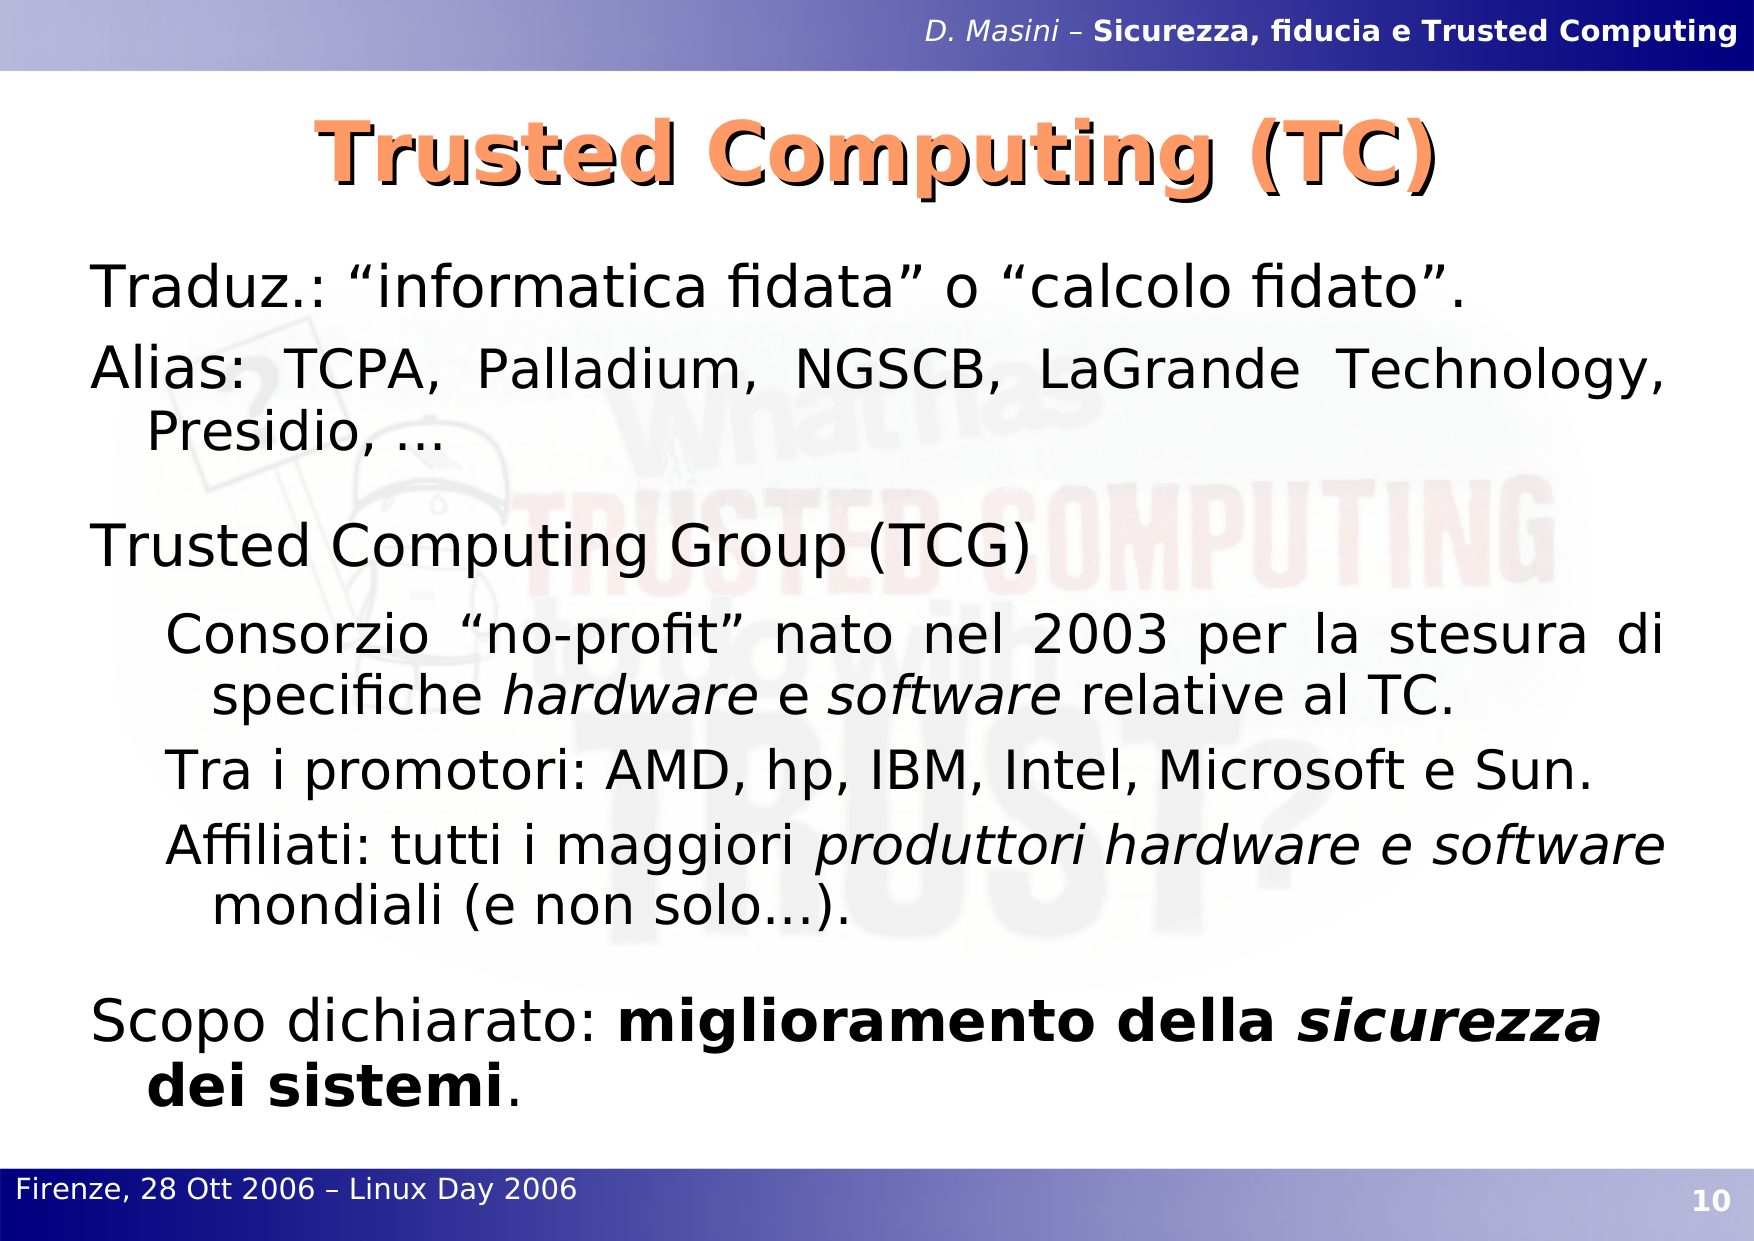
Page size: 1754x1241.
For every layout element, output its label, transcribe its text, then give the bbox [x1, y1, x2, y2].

text_box D. Masini – Sicurezza, fiducia e Trusted Computing [602, 7, 1754, 63]
list Traduz.: “informatica fidata” o “calcolo fidato”. Alias: TCPA, Palladium, NGSCB, LaGrande Technology, Presidio, ... Trusted Computing Group (TCG) Consorzio “no-profit” nato nel 2003 per la stesura di specifiche hardware e software relative al TC. Tra i promotori: AMD, hp, IBM, Intel, Microsoft e Sun. Affiliati: tutti i maggiori produttori hardware e software mondiali (e non solo...). Scopo dichiarato: miglioramento della sicurezza dei sistemi. [90, 255, 1669, 1123]
title Trusted Computing (TC) [87, 49, 1667, 257]
text_box <numero> [1641, 1185, 1732, 1223]
text_box Firenze, 28 Ott 2006 – Linux Day 2006 [0, 1175, 1314, 1234]
picture [0, 0, 1754, 1241]
